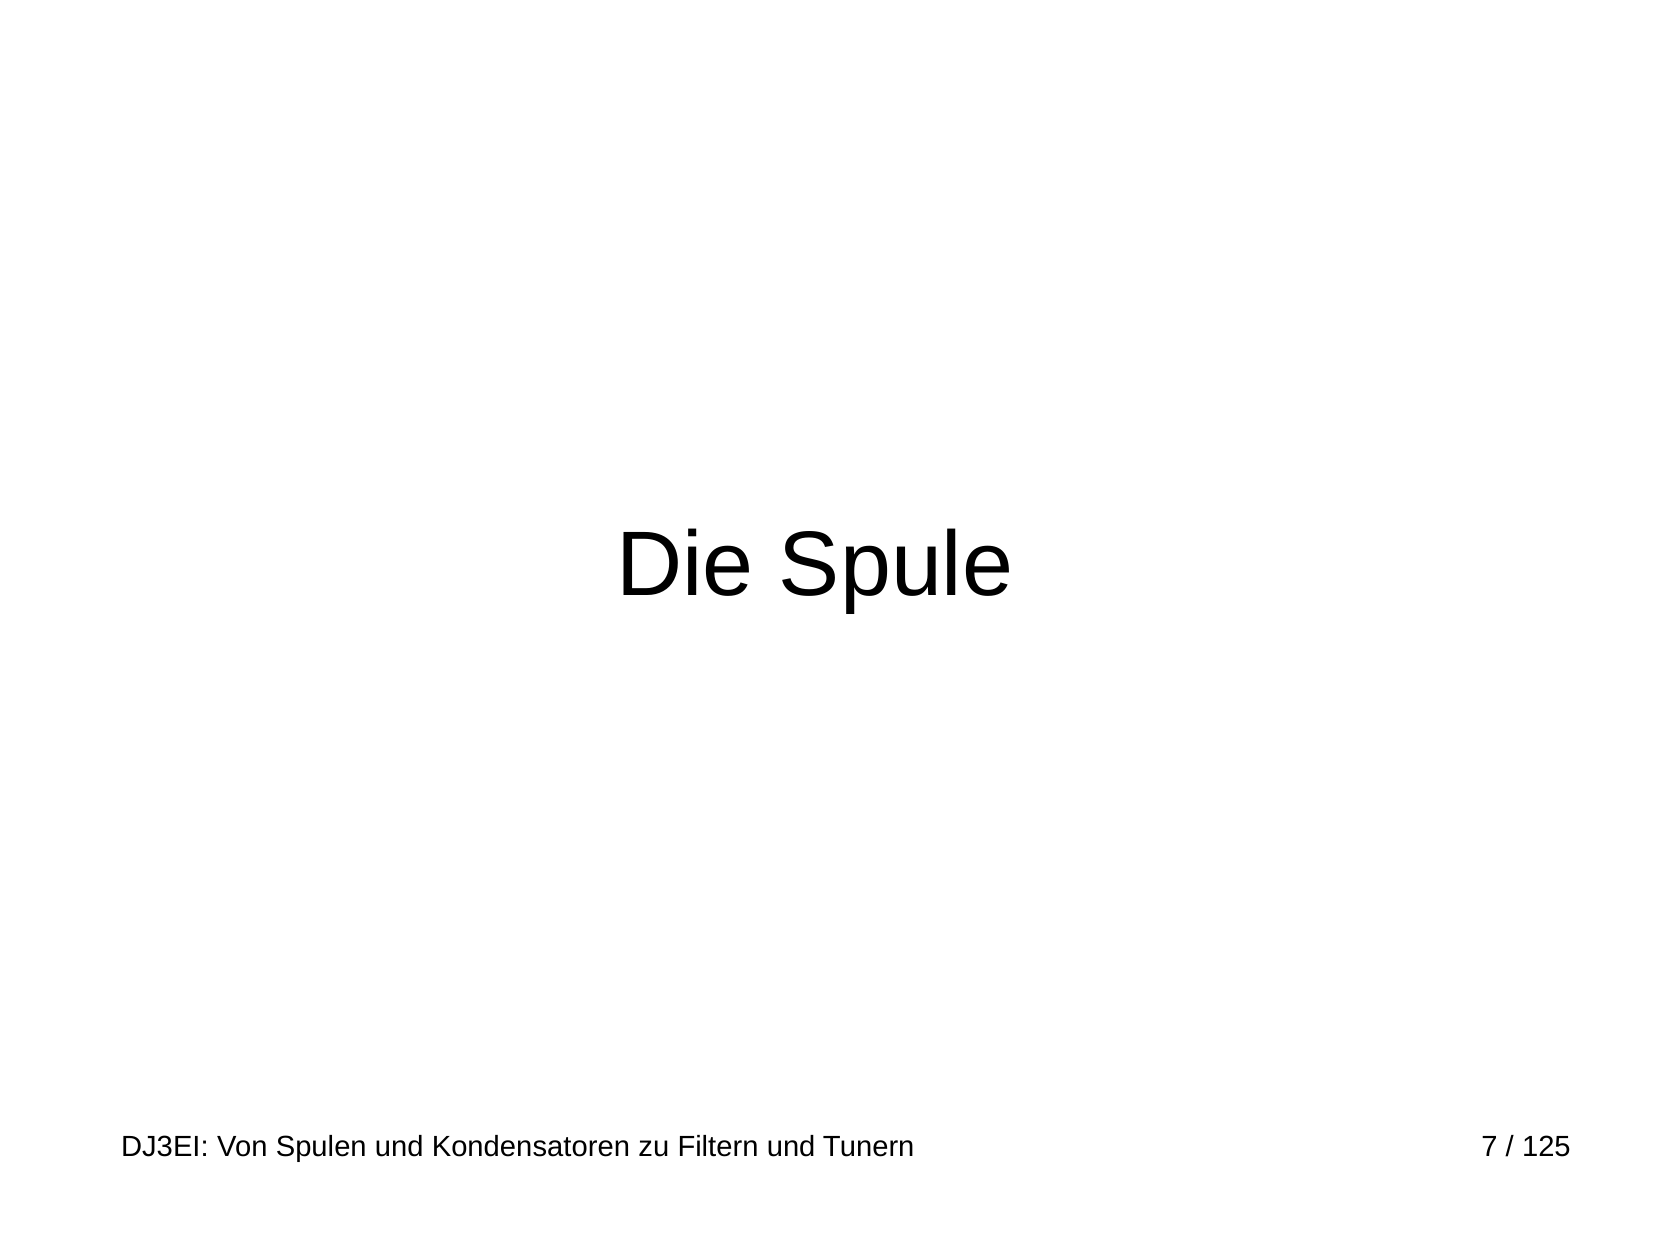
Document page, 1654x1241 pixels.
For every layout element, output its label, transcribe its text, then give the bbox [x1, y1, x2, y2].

title Die Spule [70, 460, 1560, 668]
